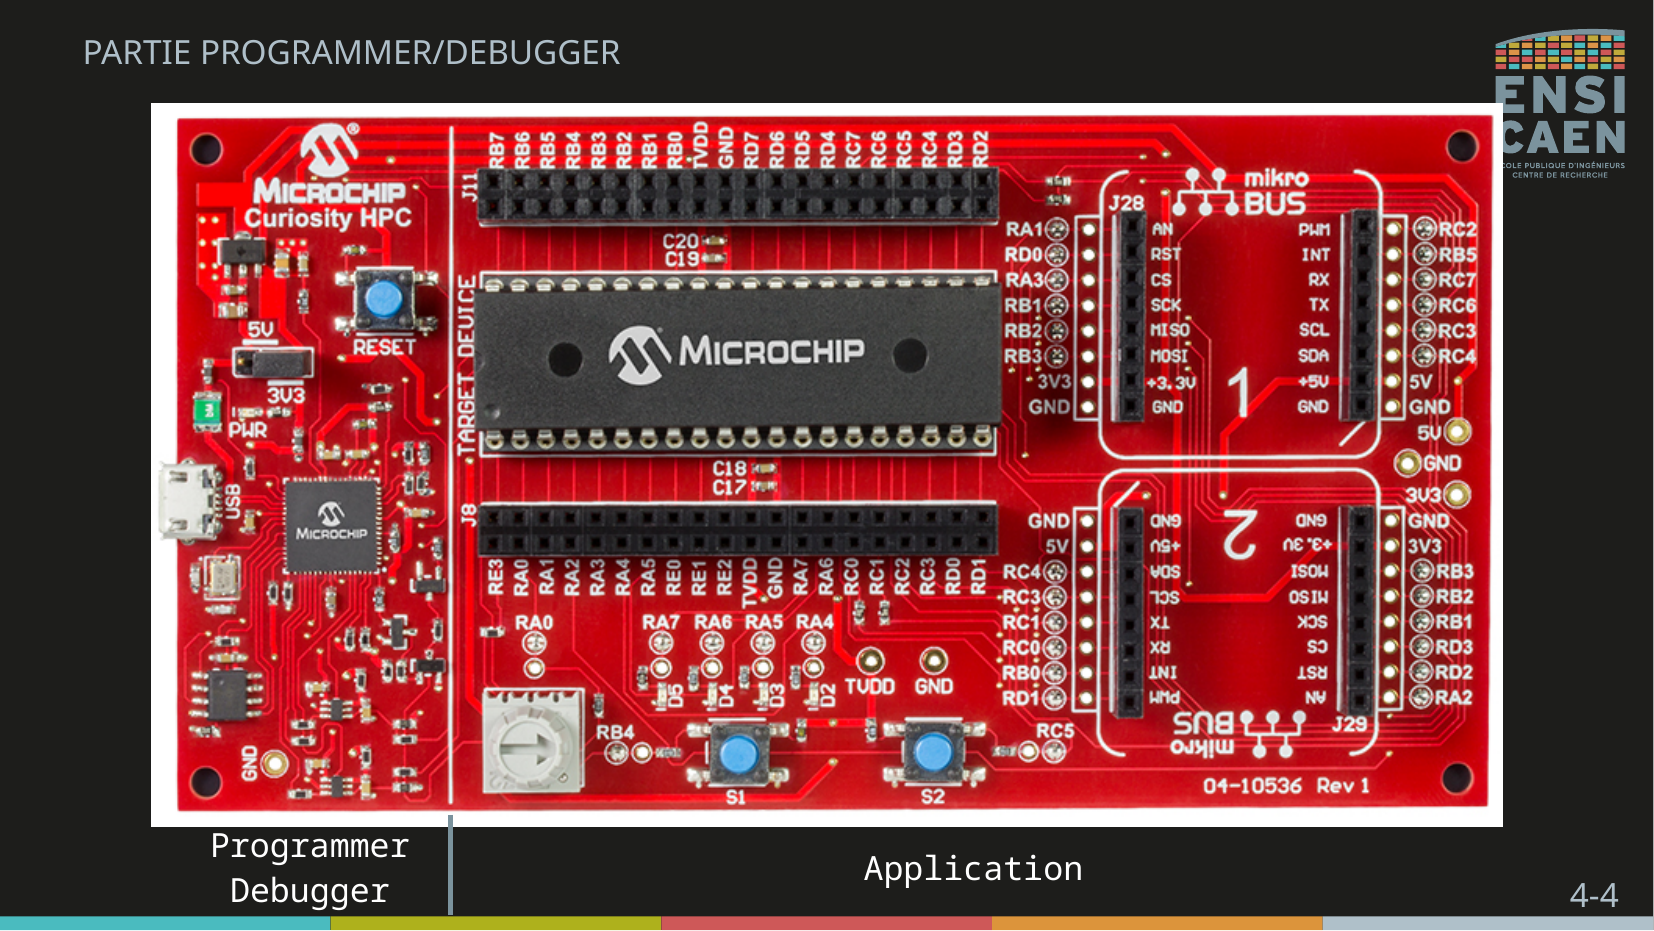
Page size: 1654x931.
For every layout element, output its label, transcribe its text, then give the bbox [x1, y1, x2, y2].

text_box Application [460, 826, 1487, 909]
text_box Programmer Debugger [177, 826, 443, 909]
title PARTIE PROGRAMMER/DEBUGGER [82, 0, 1467, 148]
picture [151, 103, 1503, 827]
